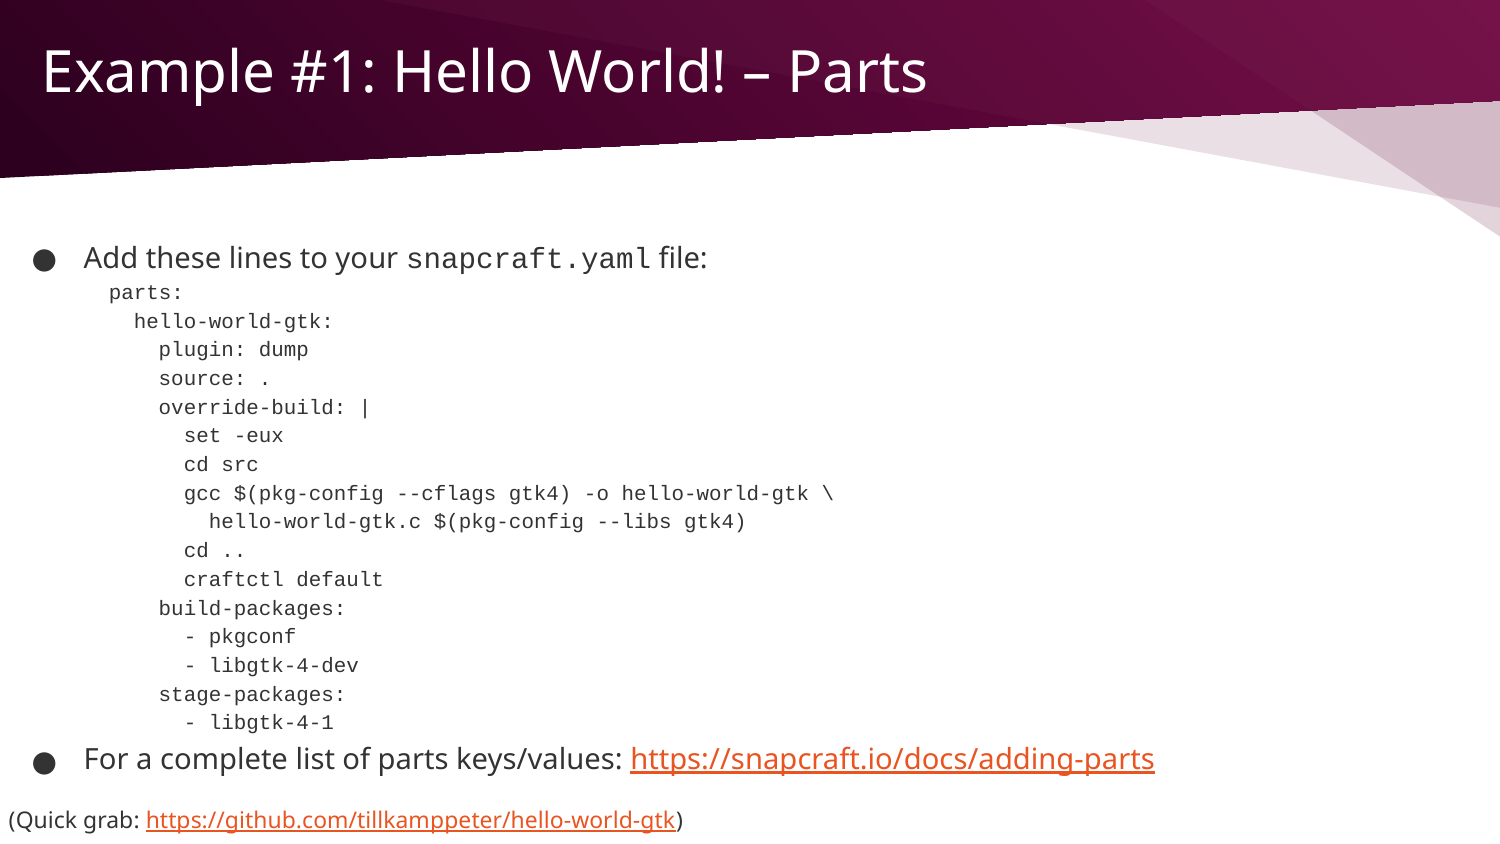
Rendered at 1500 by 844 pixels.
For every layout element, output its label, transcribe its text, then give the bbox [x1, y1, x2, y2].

title Example #1: Hello World! – Parts [41, 5, 1336, 134]
list Add these lines to your snapcraft.yaml file: parts: hello-world-gtk: plugin: dump source: . override-build: | set -eux cd src gcc $(pkg-config --cflags gtk4) -o hello-world-gtk \ hello-world-gtk.c $(pkg-config --libs gtk4) cd .. craftctl default build-packages: - pkgconf - libgtk-4-dev stage-packages: - libgtk-4-1 For a complete list of parts keys/values: https://snapcraft.io/docs/adding-parts (Quick grab: https://github.com/tillkamppeter/hello-world-gtk) [0, 229, 1287, 789]
